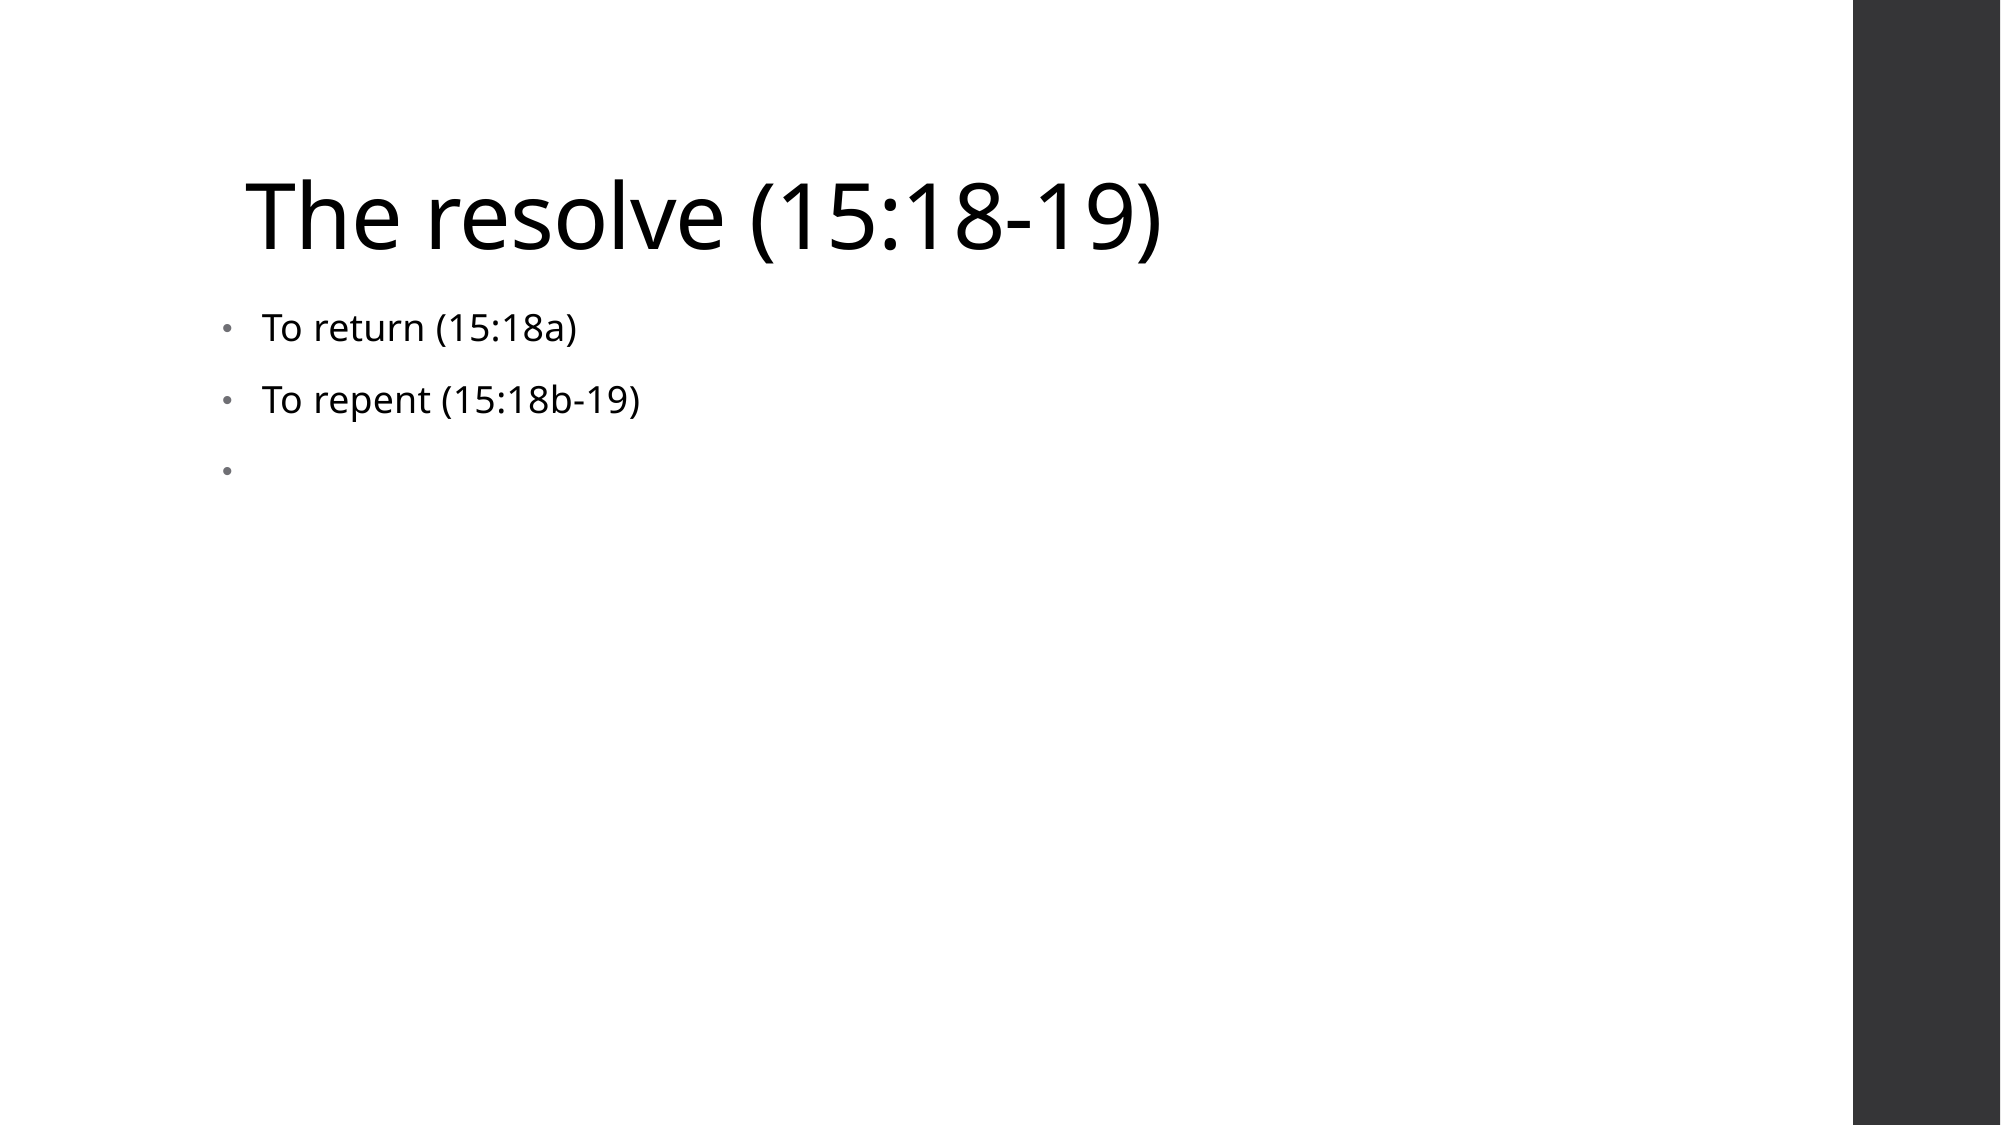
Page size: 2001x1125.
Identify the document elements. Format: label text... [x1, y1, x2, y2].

list To return (15:18a) To repent (15:18b-19) [206, 299, 1617, 1014]
title The resolve (15:18-19) [206, 60, 1797, 278]
